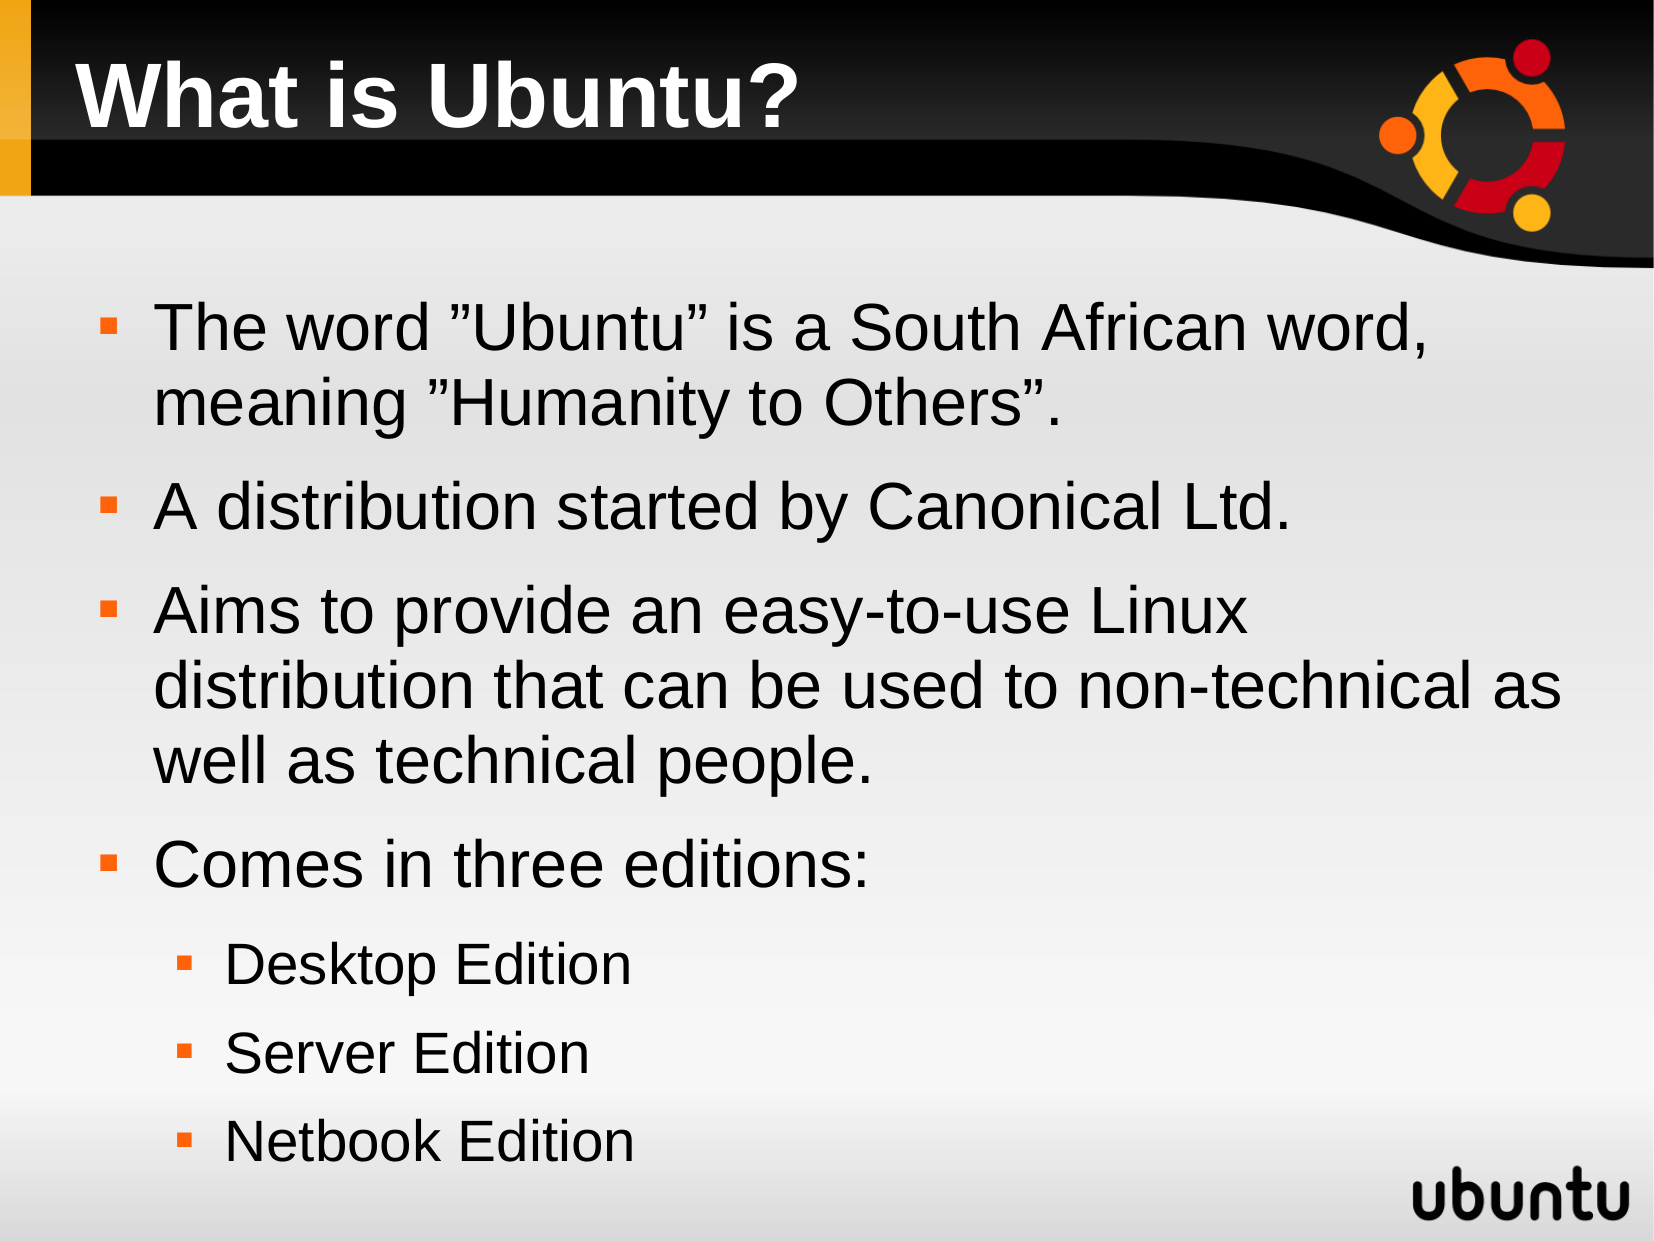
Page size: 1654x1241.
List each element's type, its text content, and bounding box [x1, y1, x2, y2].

list The word ”Ubuntu” is a South African word, meaning ”Humanity to Others”. A distribution started by Canonical Ltd. Aims to provide an easy-to-use Linux distribution that can be used to non-technical as well as technical people. Comes in three editions: Desktop Edition Server Edition Netbook Edition [82, 290, 1571, 1175]
title What is Ubuntu? [75, 0, 1564, 193]
picture [0, 0, 1654, 1241]
